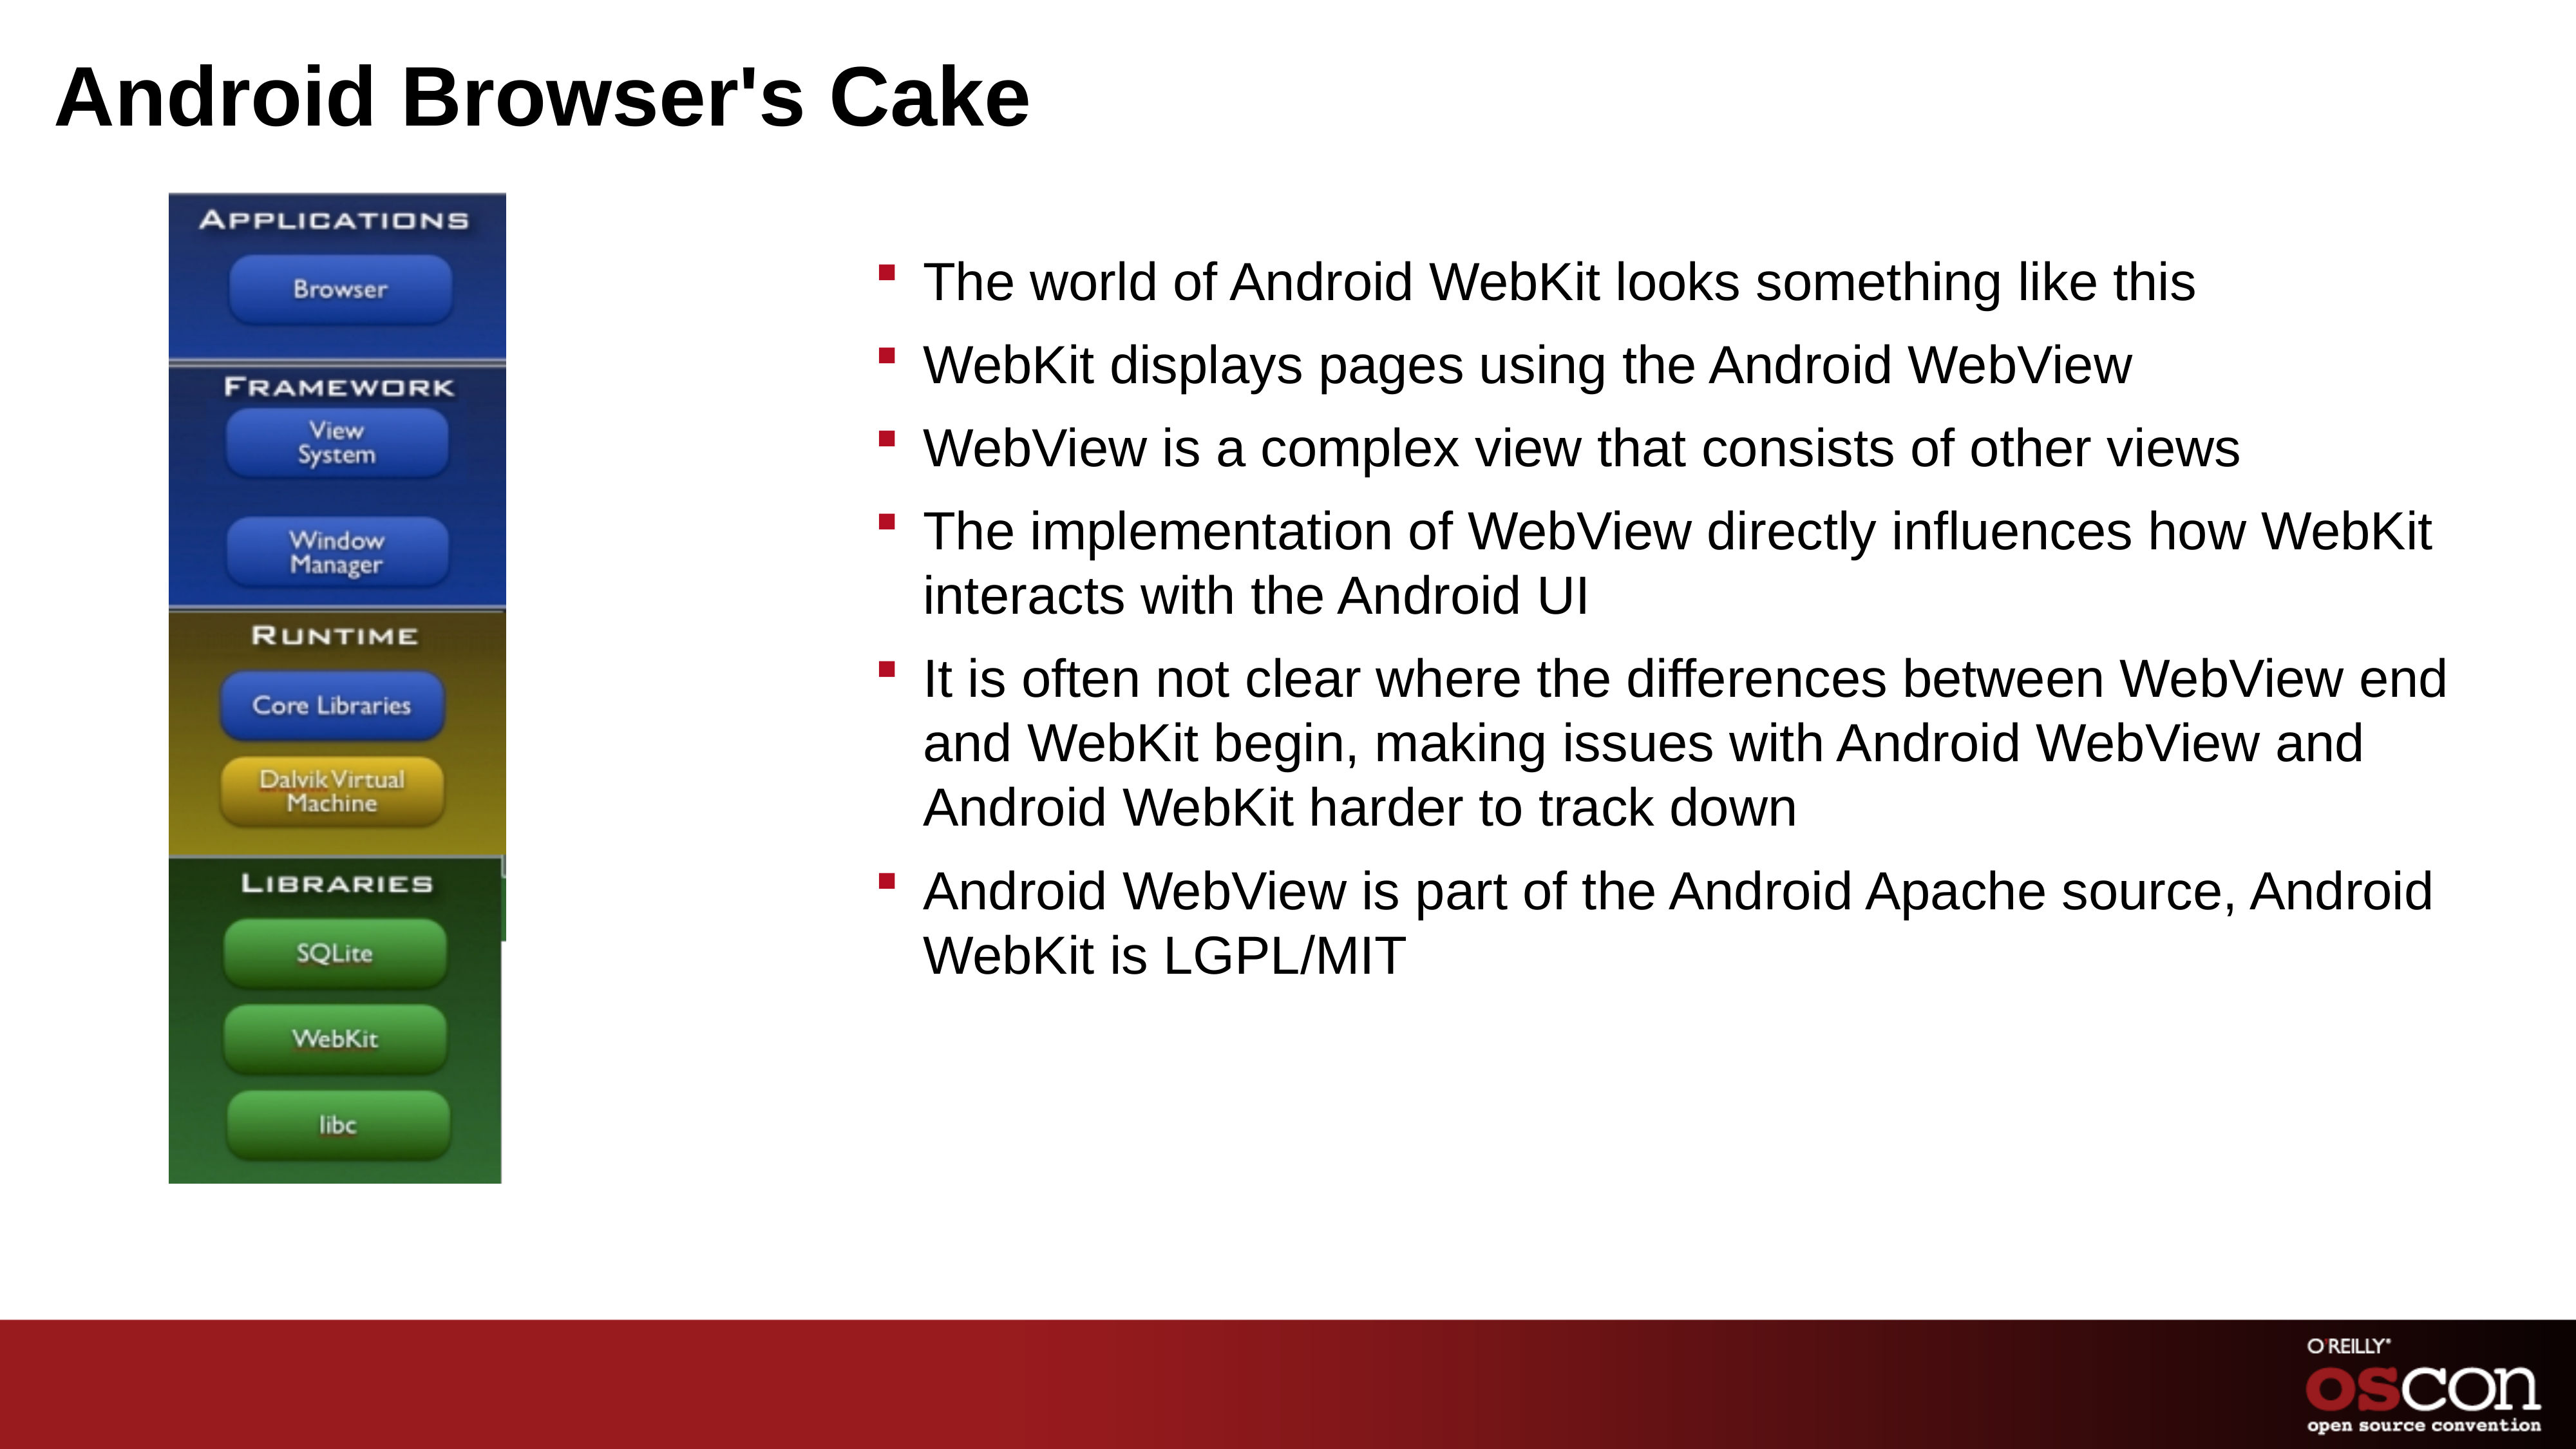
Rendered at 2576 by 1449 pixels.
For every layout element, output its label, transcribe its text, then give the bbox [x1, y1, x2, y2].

title Android Browser's Cake [48, 17, 2514, 167]
list The world of Android WebKit looks something like this WebKit displays pages using the Android WebView WebView is a complex view that consists of other views The implementation of WebView directly influences how WebKit interacts with the Android UI It is often not clear where the differences between WebView end and WebKit begin, making issues with Android WebView and Android WebKit harder to track down Android WebView is part of the Android Apache source, Android WebKit is LGPL/MIT [869, 241, 2514, 1135]
picture [0, 0, 2576, 1449]
